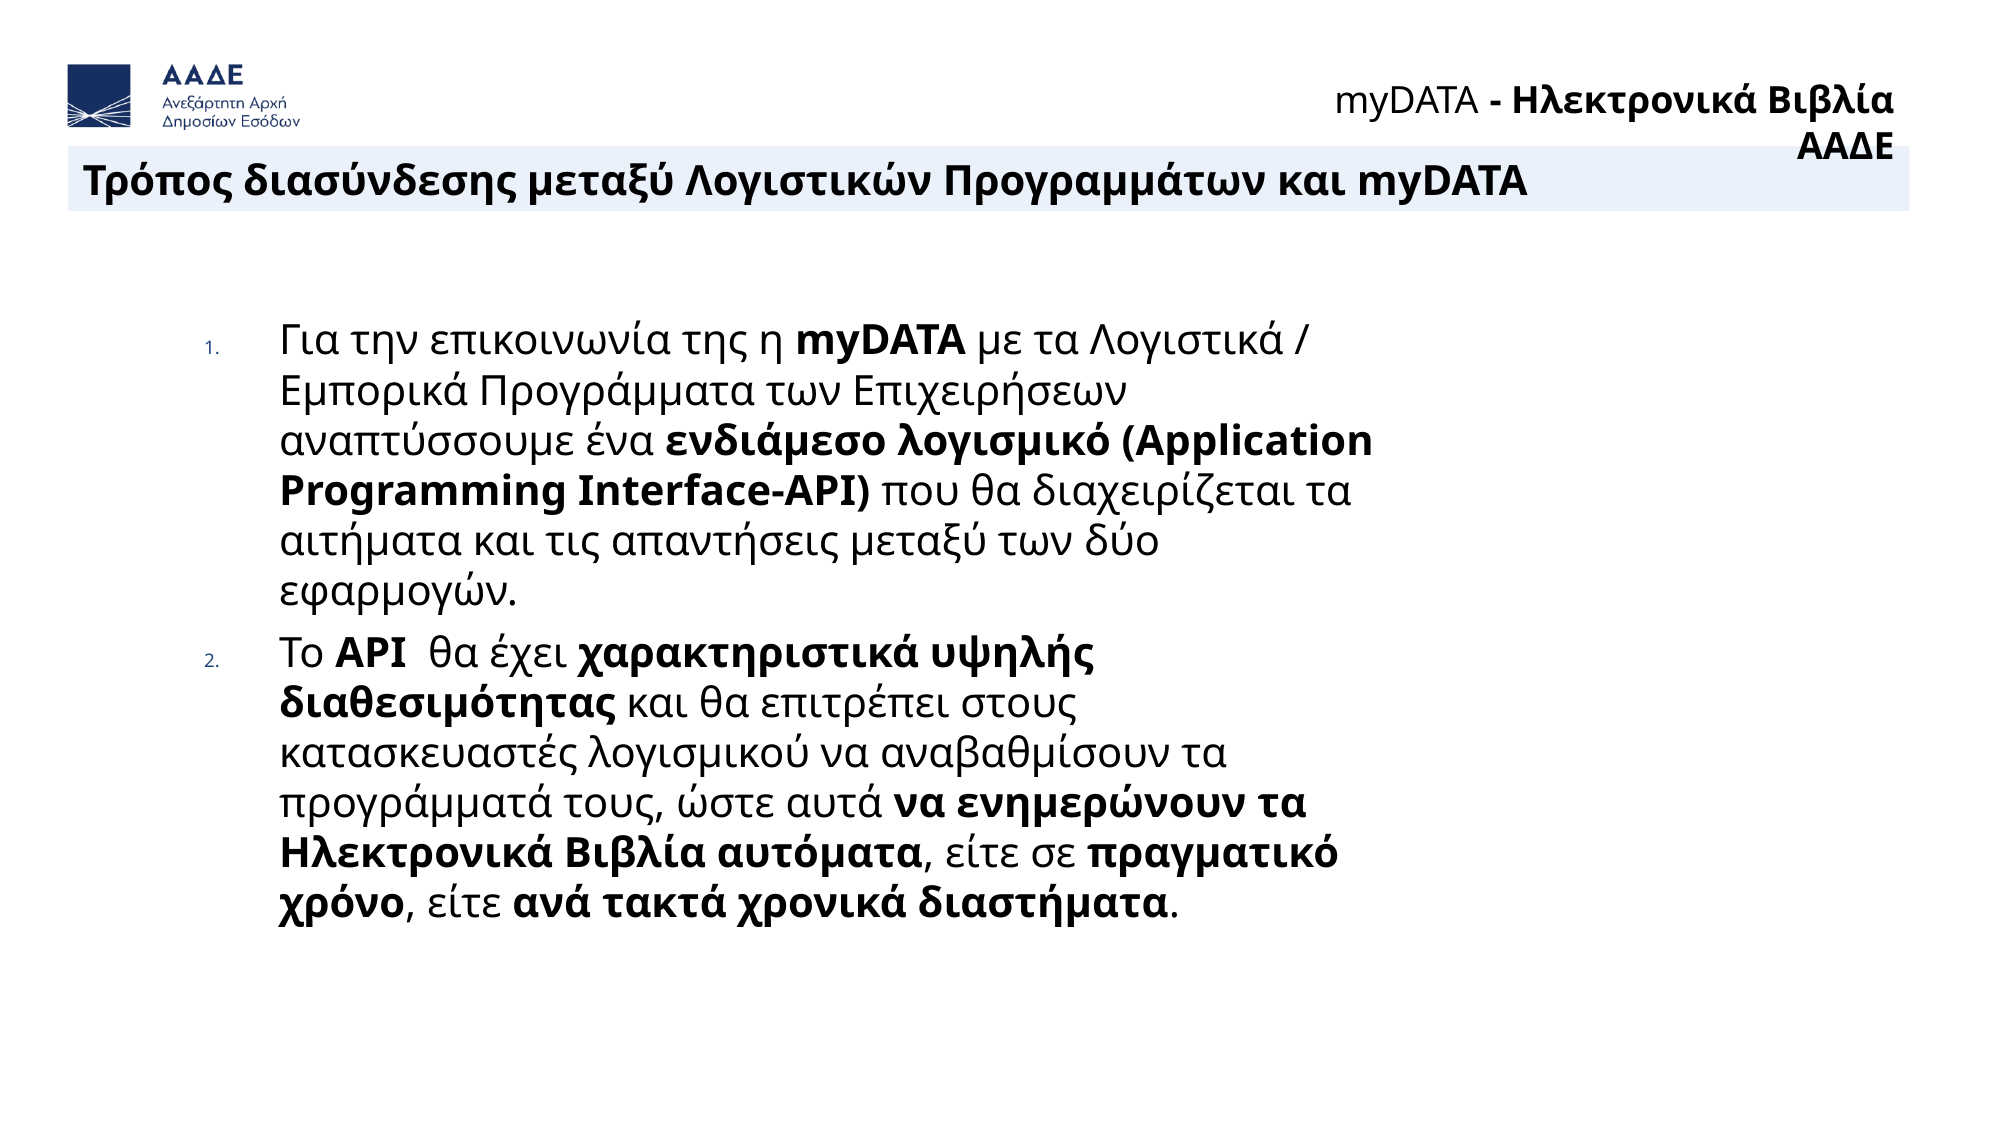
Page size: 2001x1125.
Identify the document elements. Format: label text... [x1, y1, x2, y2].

text_box myDATA - Ηλεκτρονικά Βιβλία ΑΑΔΕ [1271, 64, 1910, 175]
picture [67, 64, 304, 130]
text_box Τρόπος διασύνδεσης μεταξύ Λογιστικών Προγραμμάτων και myDATA [67, 146, 1910, 211]
text_box Για την επικοινωνία της η myDATA με τα Λογιστικά / Εμπορικά Προγράμματα των Επιχειρήσεων αναπτύσσουμε ένα ενδιάμεσο λογισμικό (Application Programming Interface-API) που θα διαχειρίζεται τα αιτήματα και τις απαντήσεις μεταξύ των δύο εφαρμογών. To API θα έχει χαρακτηριστικά υψηλής διαθεσιμότητας και θα επιτρέπει στους κατασκευαστές λογισμικού να αναβαθμίσουν τα προγράμματά τους, ώστε αυτά να ενημερώνουν τα Ηλεκτρονικά Βιβλία αυτόματα, είτε σε πραγματικό χρόνο, είτε ανά τακτά χρονικά διαστήματα. [189, 306, 1390, 934]
